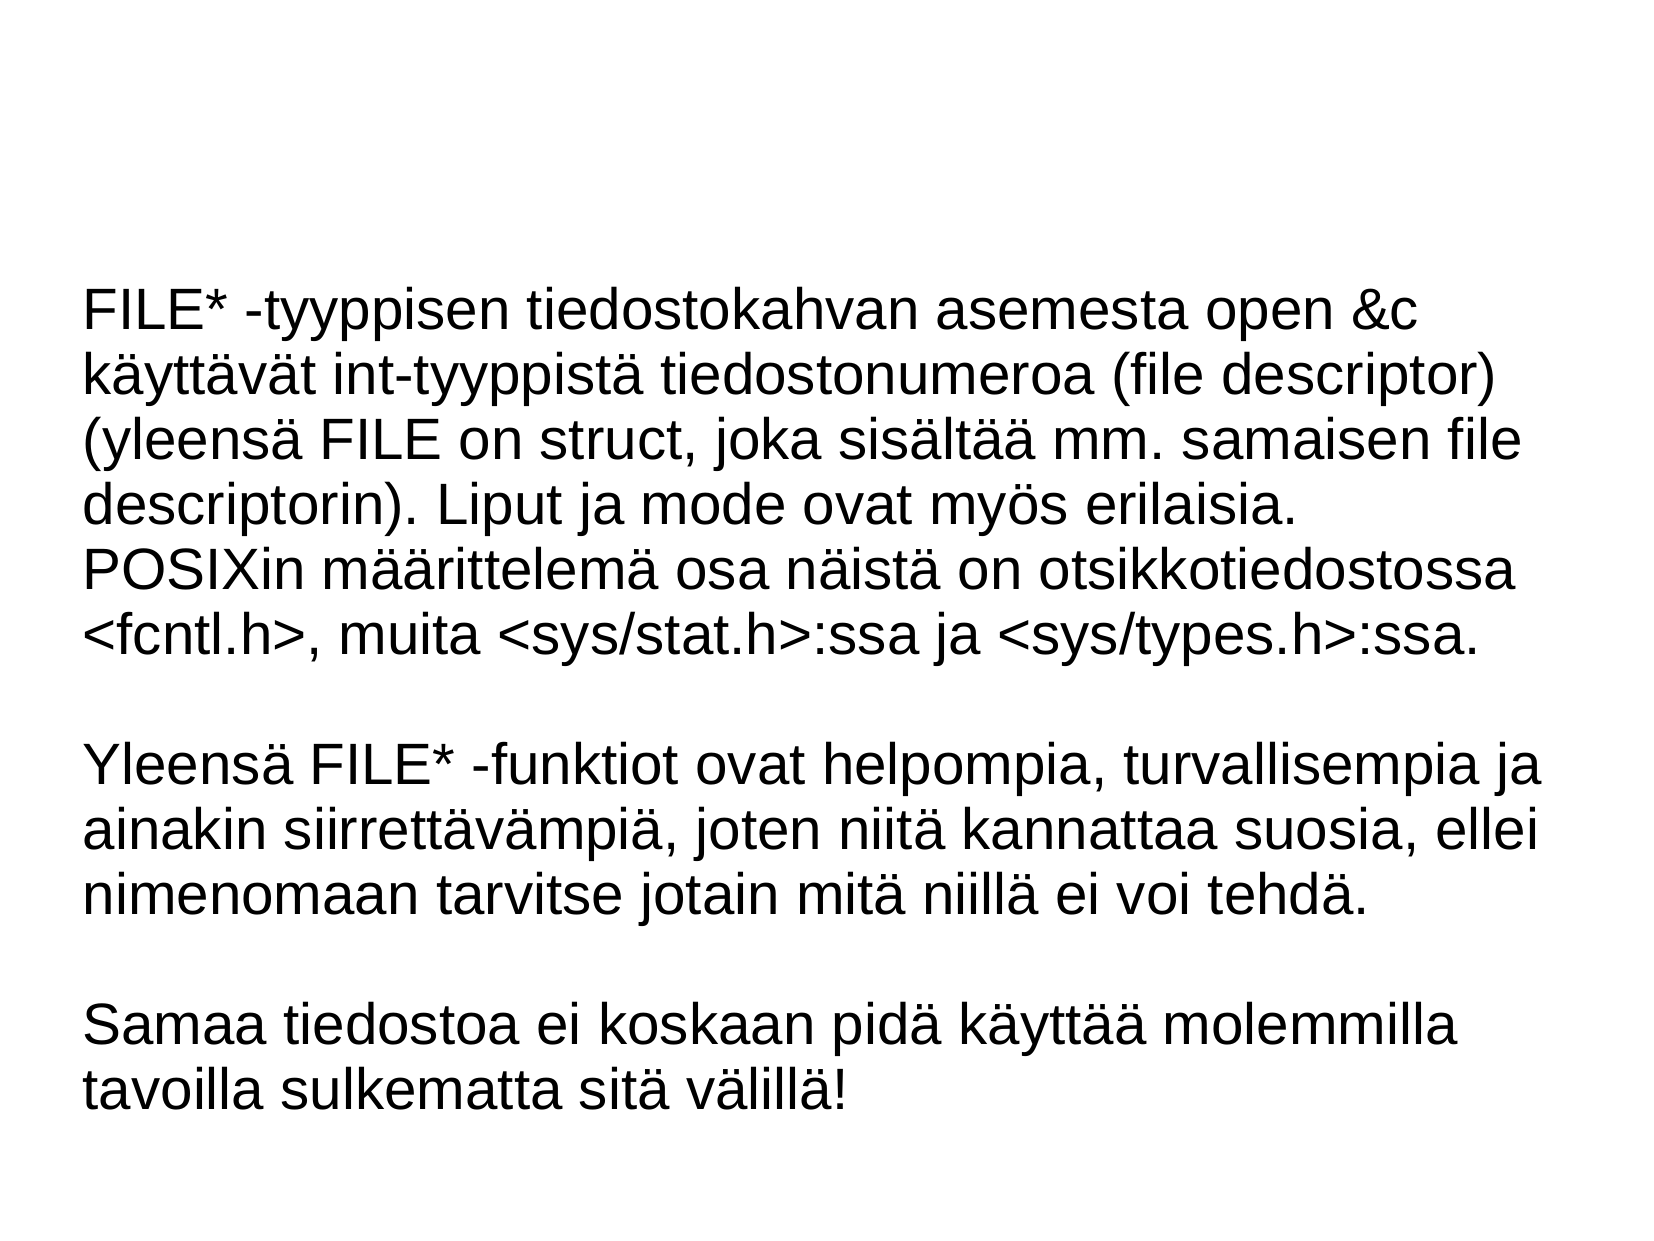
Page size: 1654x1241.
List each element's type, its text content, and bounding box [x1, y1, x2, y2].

text_box FILE* -tyyppisen tiedostokahvan asemesta open &c käyttävät int-tyyppistä tiedostonumeroa (file descriptor) (yleensä FILE on struct, joka sisältää mm. samaisen file descriptorin). Liput ja mode ovat myös erilaisia. POSIXin määrittelemä osa näistä on otsikkotiedostossa <fcntl.h>, muita <sys/stat.h>:ssa ja <sys/types.h>:ssa. Yleensä FILE* -funktiot ovat helpompia, turvallisempia ja ainakin siirrettävämpiä, joten niitä kannattaa suosia, ellei nimenomaan tarvitse jotain mitä niillä ei voi tehdä. Samaa tiedostoa ei koskaan pidä käyttää molemmilla tavoilla sulkematta sitä välillä! [82, 276, 1571, 1123]
